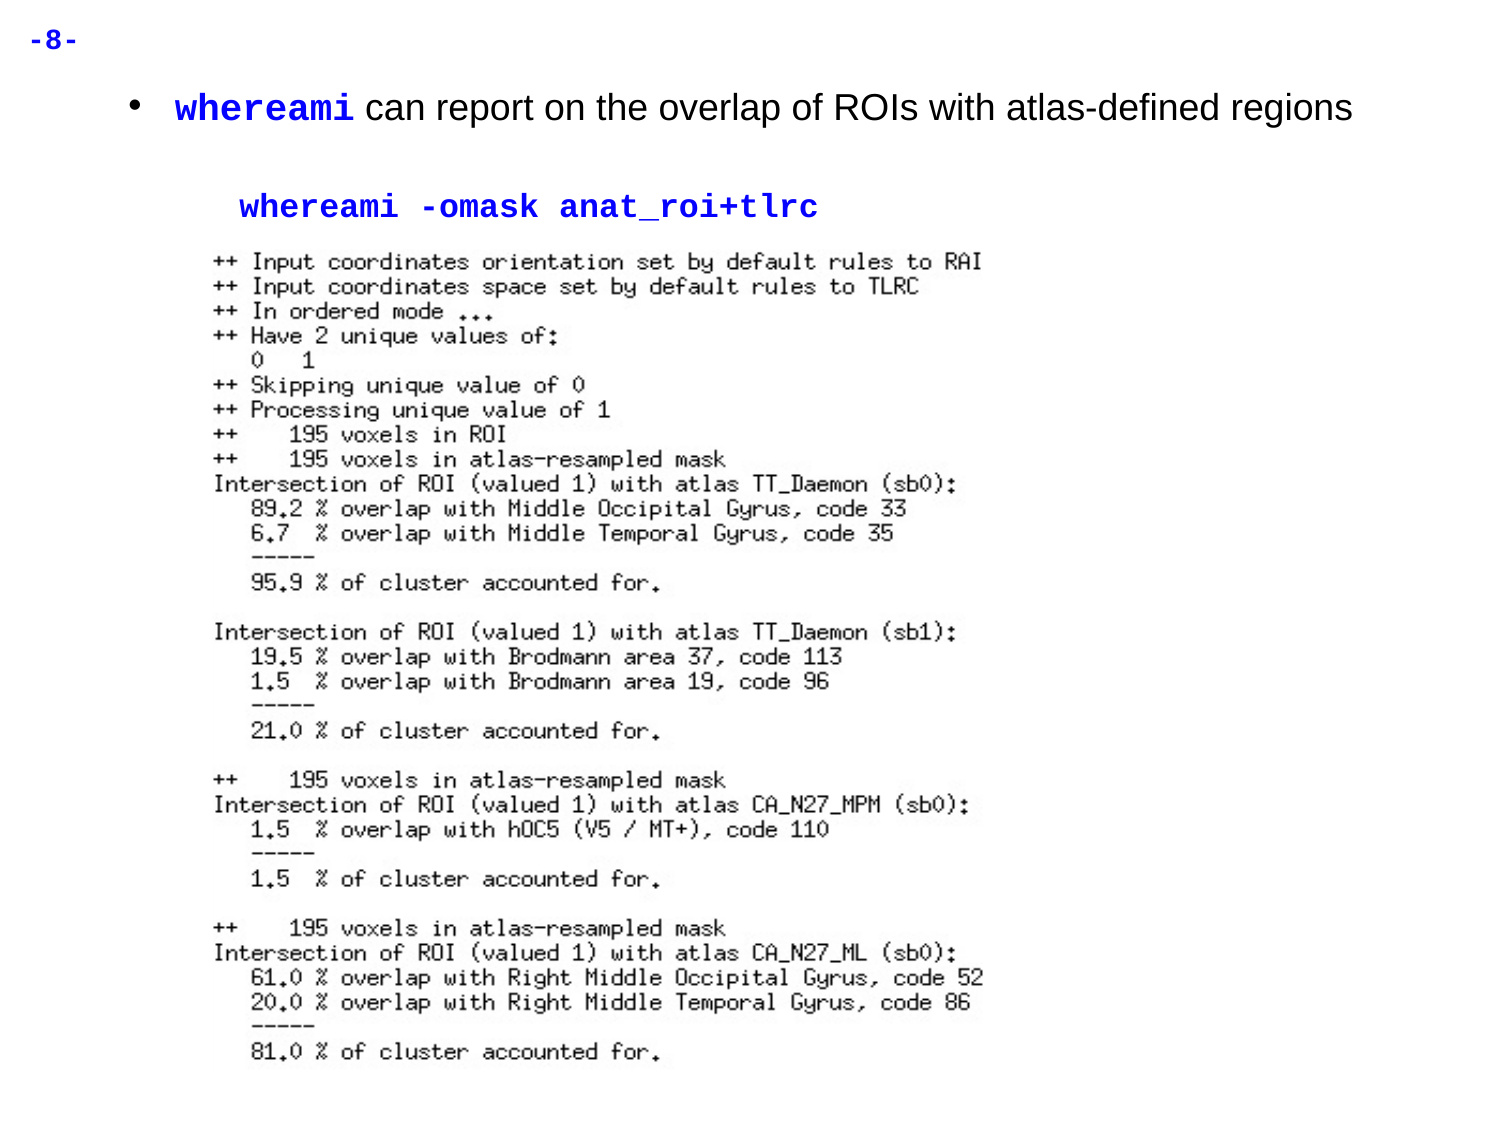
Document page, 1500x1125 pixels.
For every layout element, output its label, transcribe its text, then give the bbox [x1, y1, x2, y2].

text_box whereami can report on the overlap of ROIs with atlas-defined regions whereami -omask anat_roi+tlrc [112, 75, 1463, 288]
picture [212, 249, 1075, 1075]
